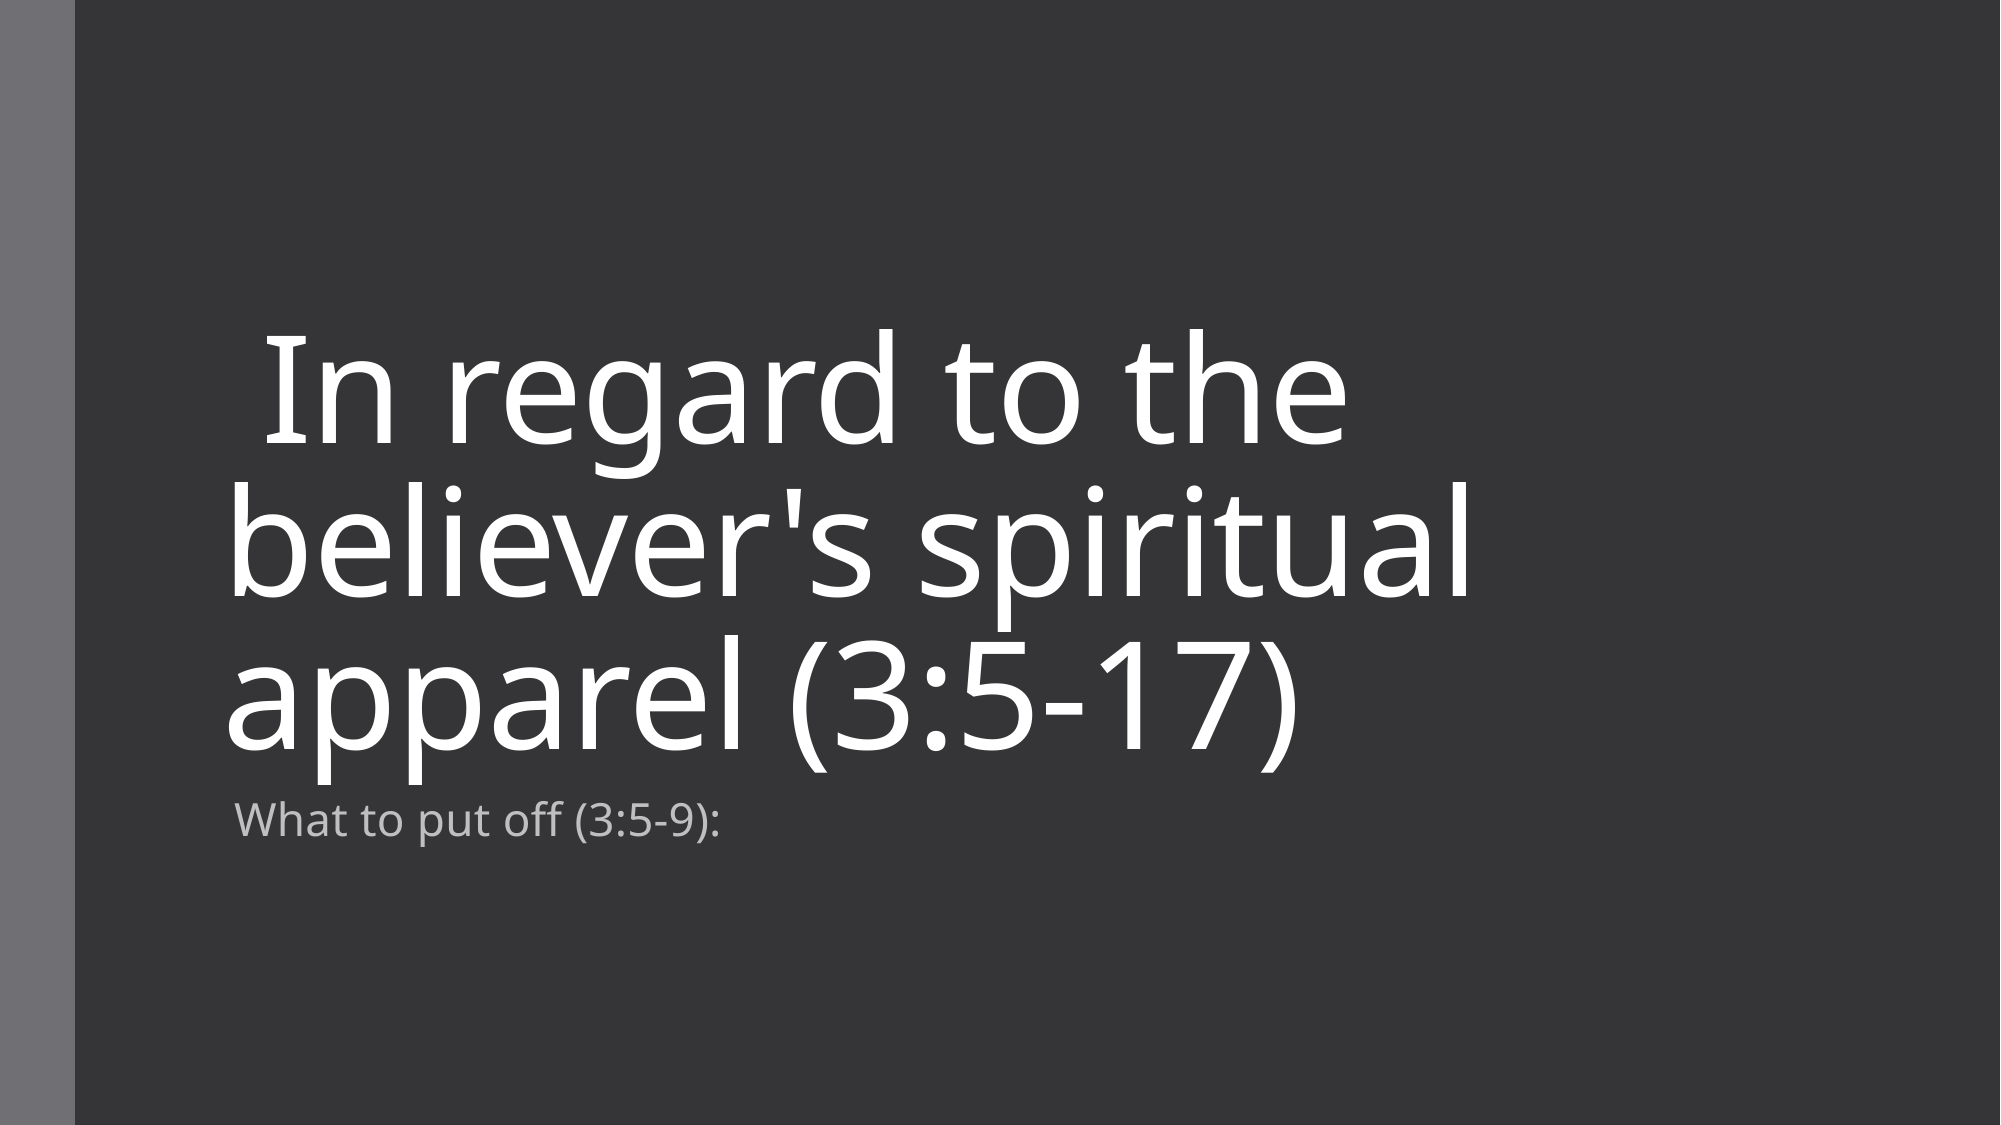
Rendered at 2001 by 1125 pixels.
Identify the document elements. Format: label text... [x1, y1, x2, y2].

subtitle What to put off (3:5-9): [206, 787, 1752, 1066]
title In regard to the believer's spiritual apparel (3:5-17) [206, 124, 1752, 787]
